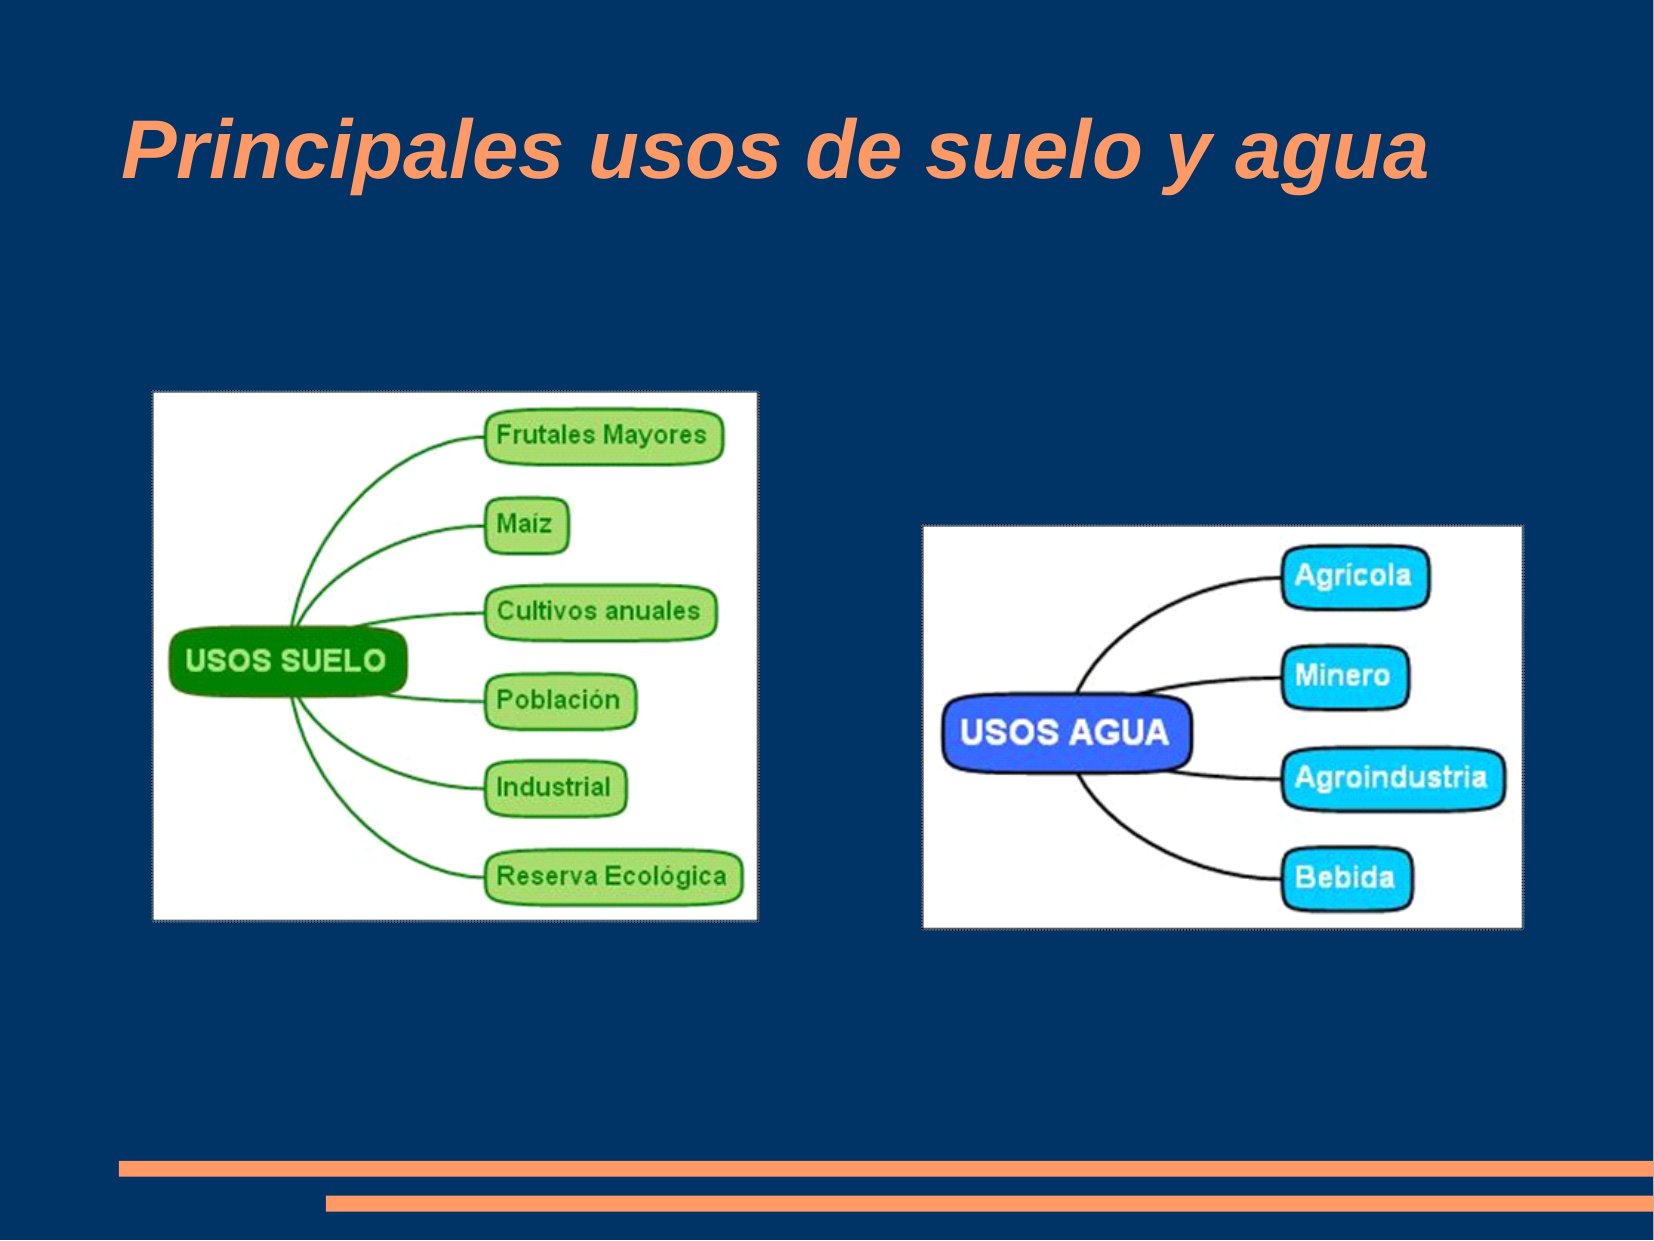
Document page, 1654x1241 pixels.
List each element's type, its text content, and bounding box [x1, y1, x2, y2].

picture [921, 524, 1525, 931]
picture [151, 390, 760, 923]
title Principales usos de suelo y agua [121, 46, 1534, 254]
